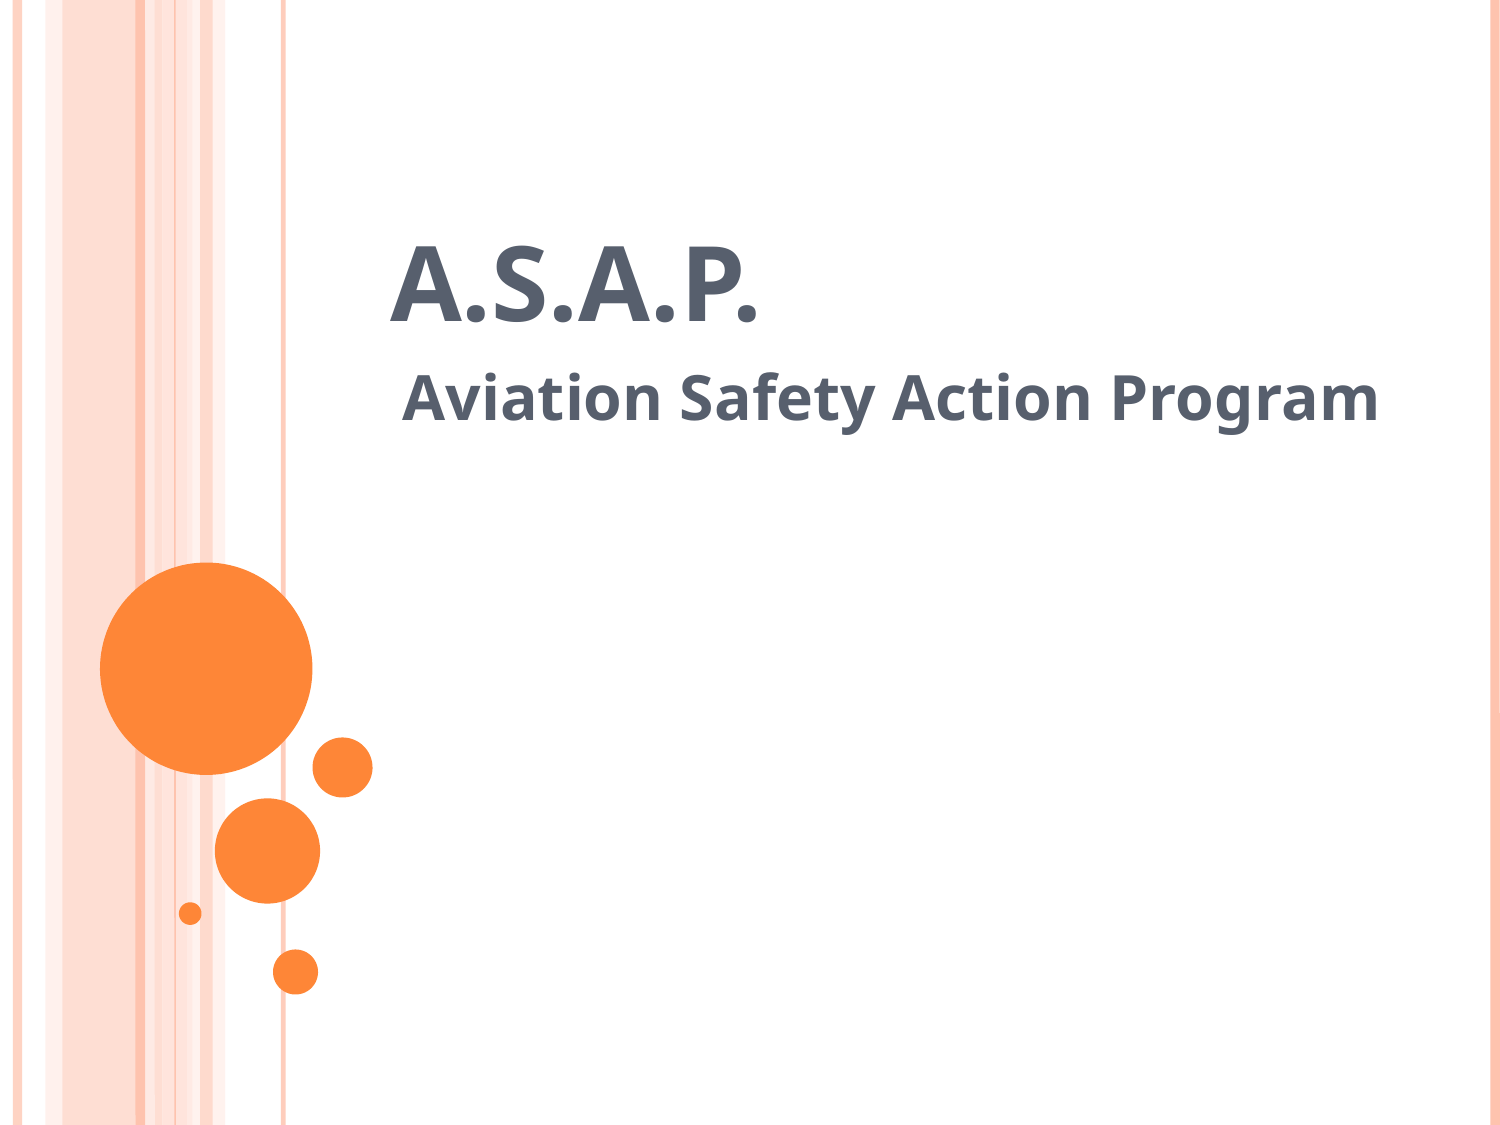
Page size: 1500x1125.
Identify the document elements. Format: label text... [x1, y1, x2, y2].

subtitle Aviation Safety Action Program [387, 350, 1401, 576]
title A.S.A.P. [375, 162, 1388, 426]
